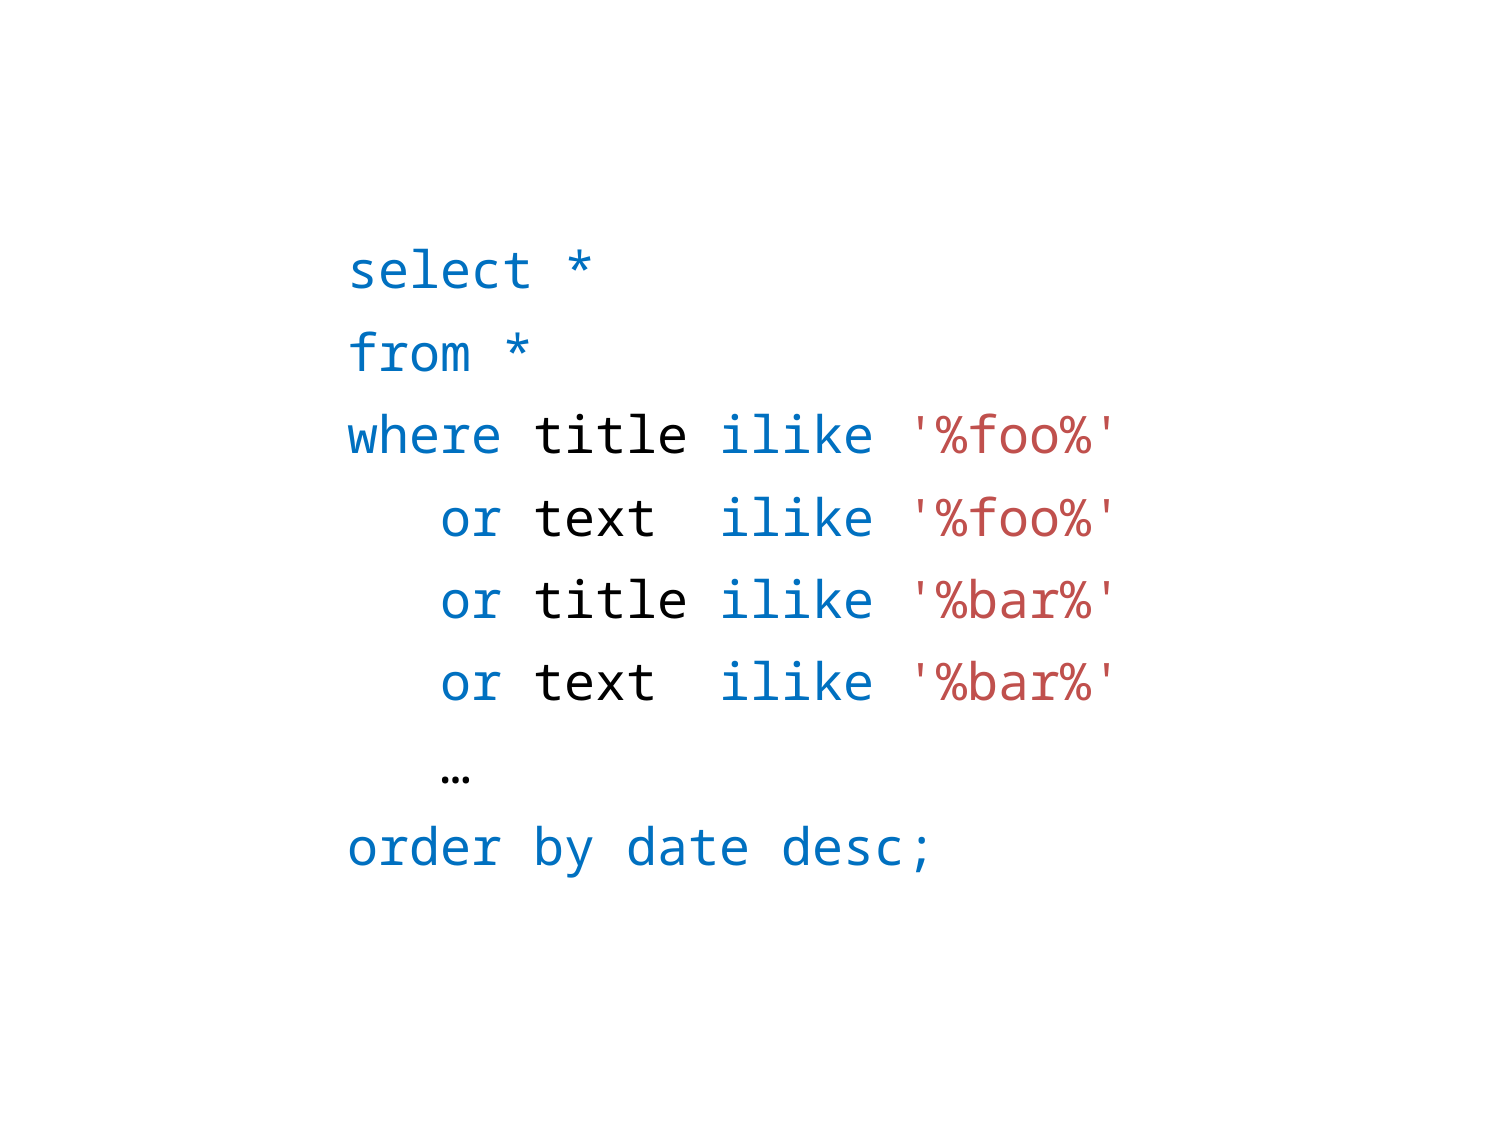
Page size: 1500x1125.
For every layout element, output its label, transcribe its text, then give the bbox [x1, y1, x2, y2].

list select * from * where title ilike '%foo%' or text ilike '%foo%' or title ilike '%bar%' or text ilike '%bar%' … order by date desc; [332, 229, 1168, 896]
